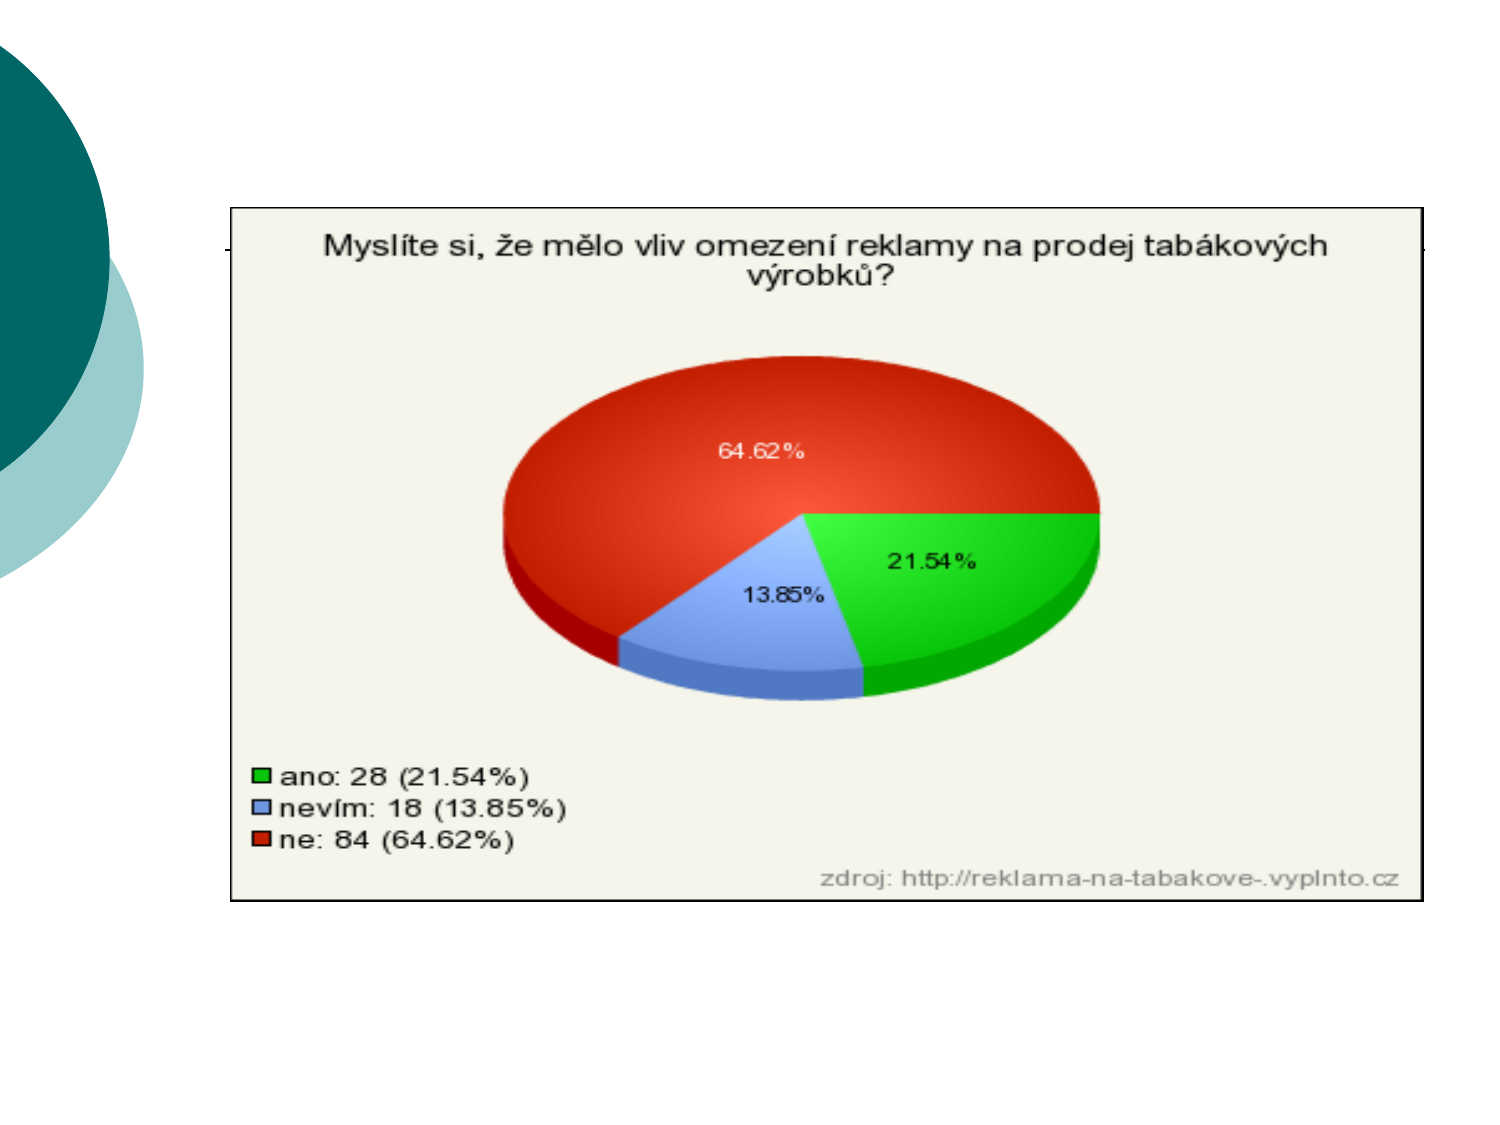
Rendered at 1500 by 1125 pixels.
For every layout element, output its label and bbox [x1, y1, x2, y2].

picture [230, 207, 1424, 902]
